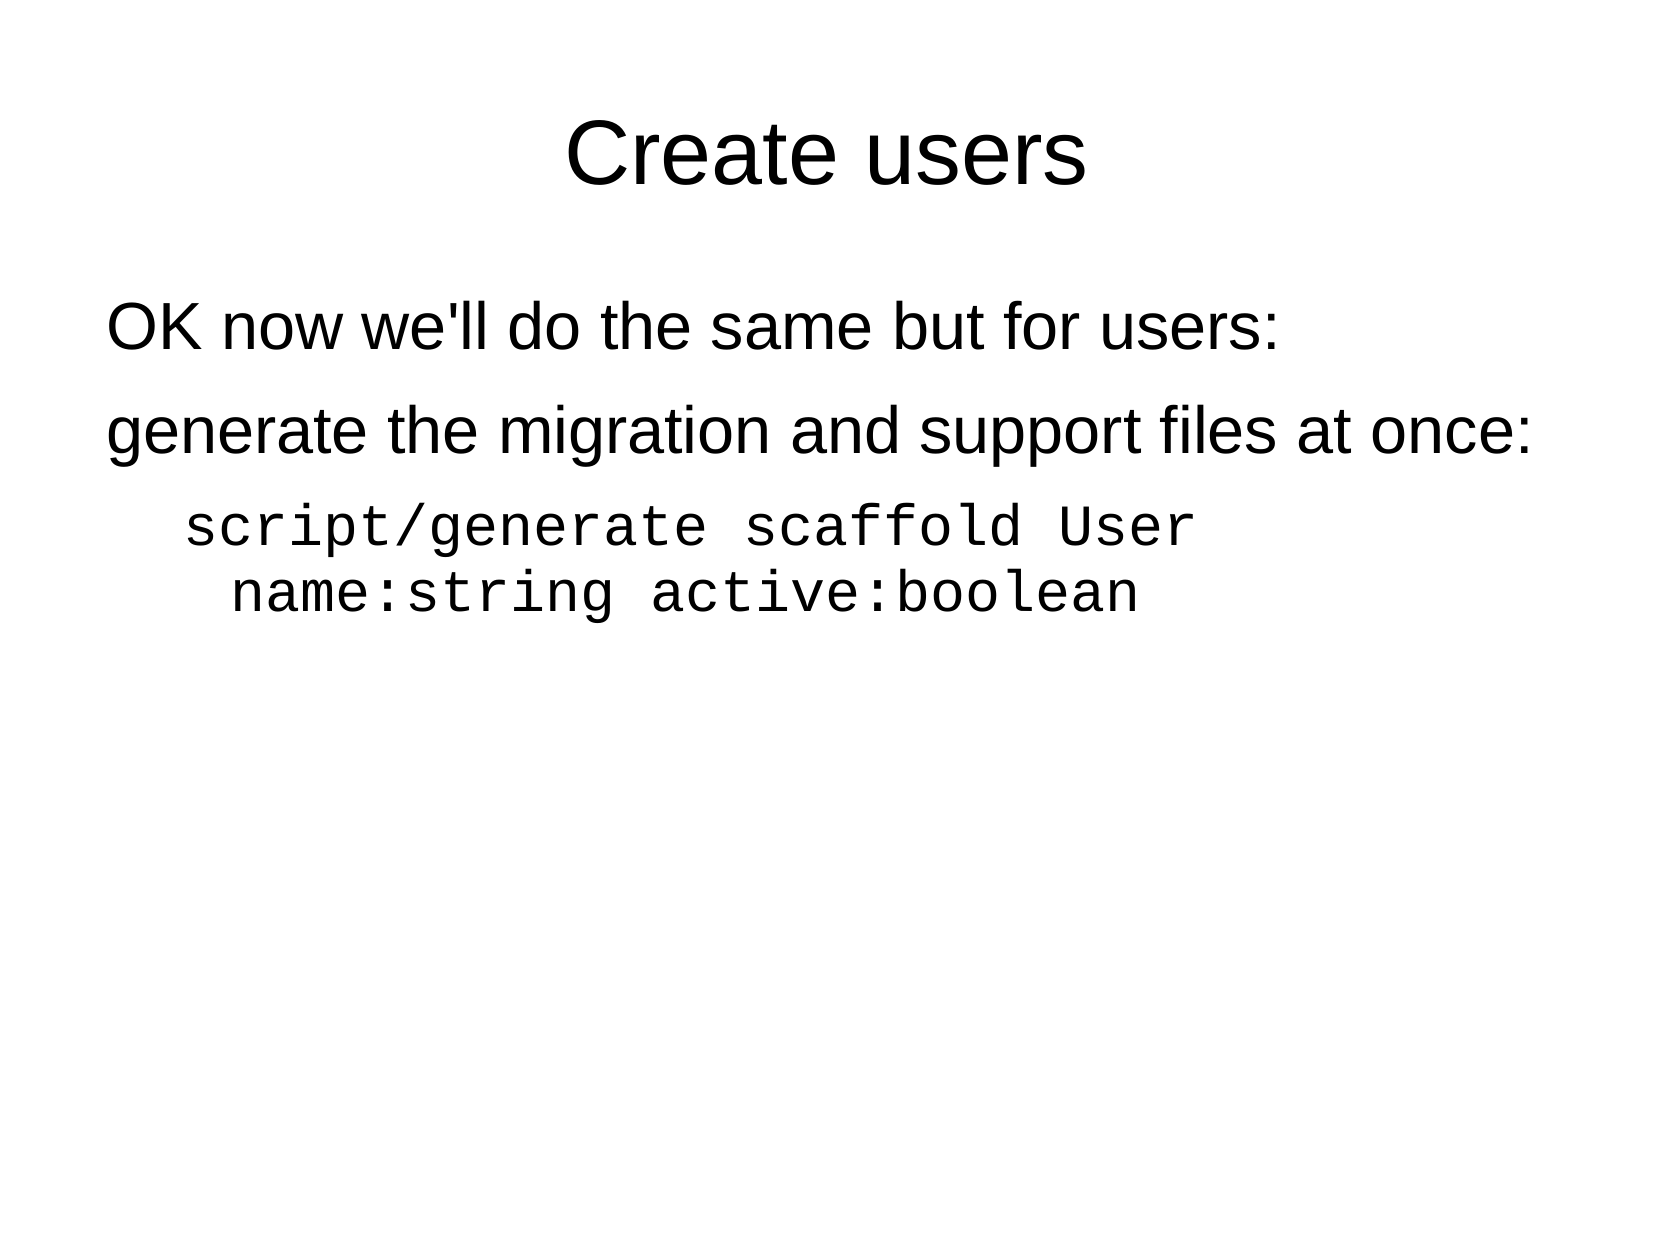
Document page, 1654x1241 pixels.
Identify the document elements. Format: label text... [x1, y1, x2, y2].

title Create users [82, 56, 1571, 250]
list OK now we'll do the same but for users: generate the migration and support files at once: script/generate scaffold User name:string active:boolean [88, 288, 1577, 1093]
